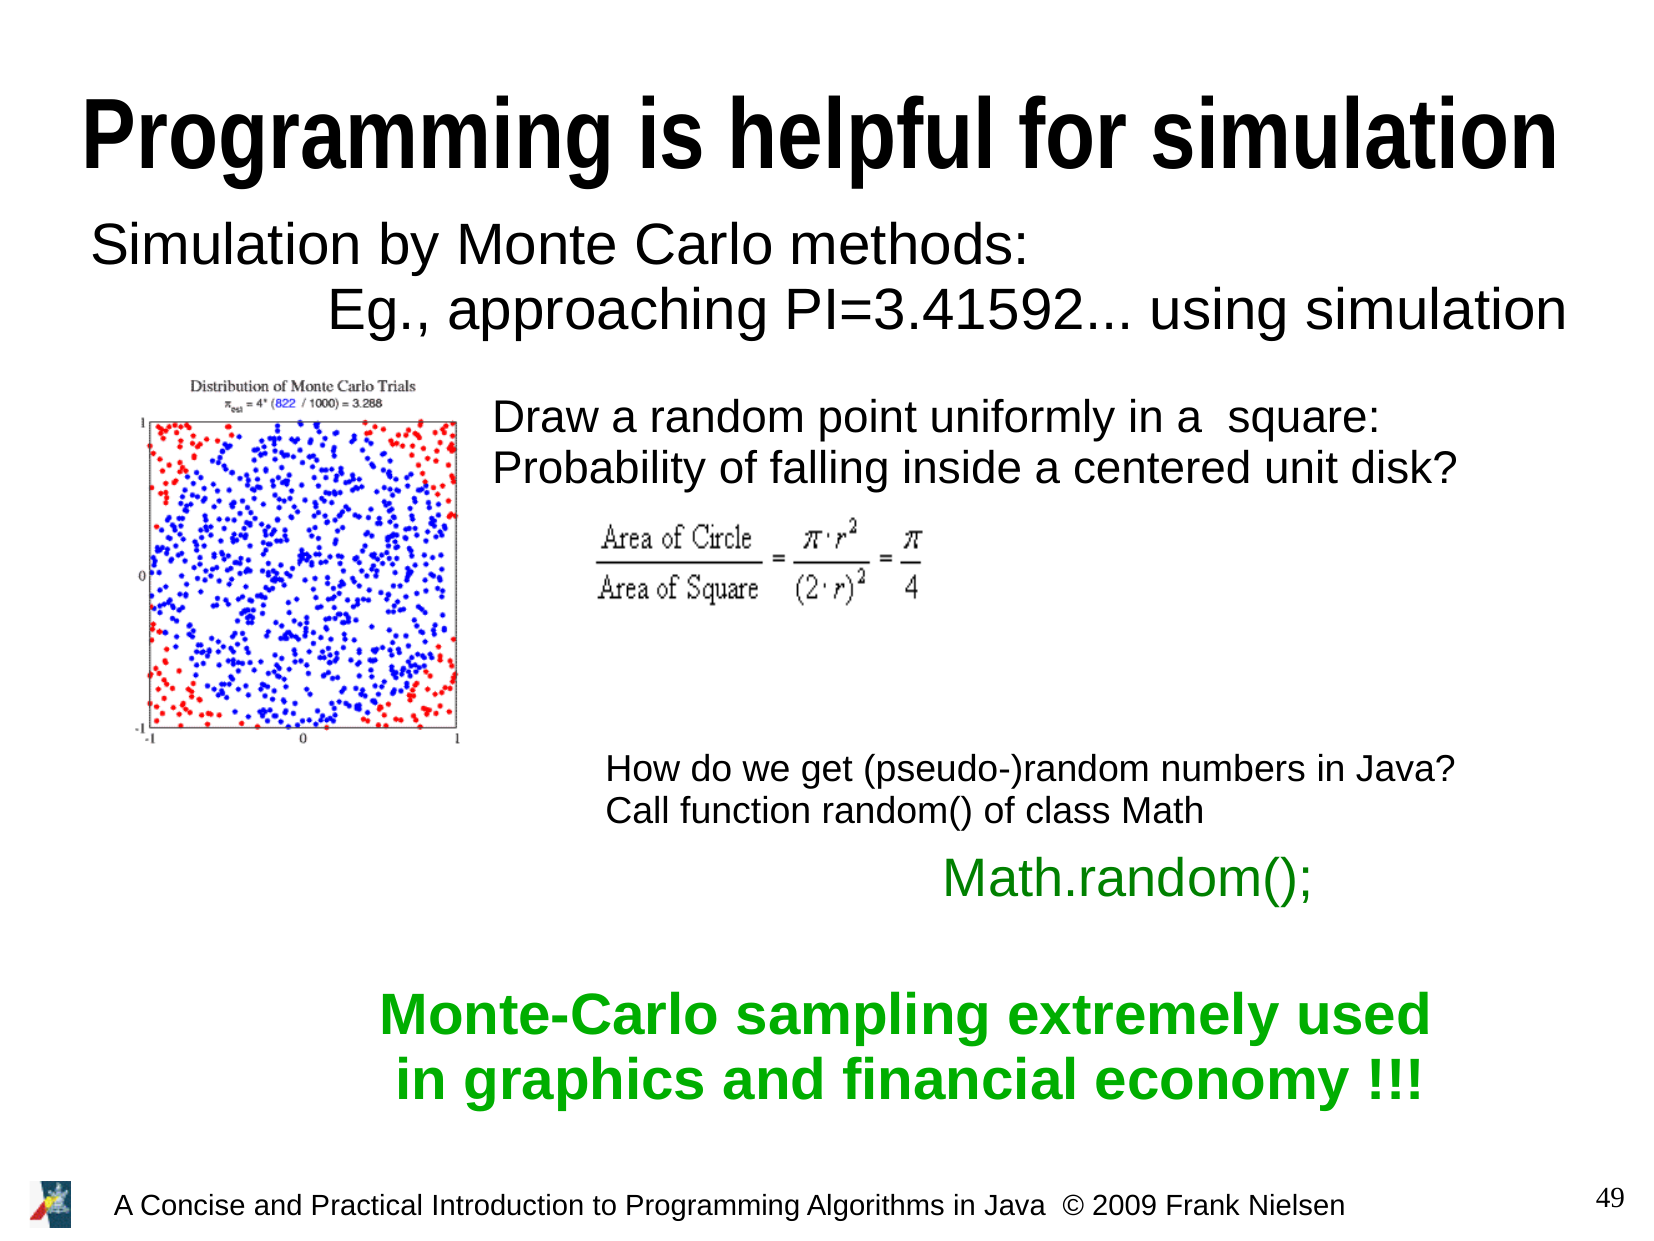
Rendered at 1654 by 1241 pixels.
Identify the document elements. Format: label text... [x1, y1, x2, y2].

picture [576, 514, 945, 621]
picture [98, 354, 502, 781]
text_box Monte-Carlo sampling extremely used in graphics and financial economy !!! [364, 974, 1447, 1123]
text_box Math.random(); [928, 840, 1329, 916]
text_box Simulation by Monte Carlo methods: Eg., approaching PI=3.41592... using simulation [75, 204, 1585, 350]
text_box Programming is helpful for simulation [67, 68, 1595, 325]
picture [29, 1181, 71, 1228]
text_box Draw a random point uniformly in a square: Probability of falling inside a centered unit disk? [477, 383, 1474, 501]
text_box How do we get (pseudo-)random numbers in Java? Call function random() of class Math [590, 740, 1470, 840]
